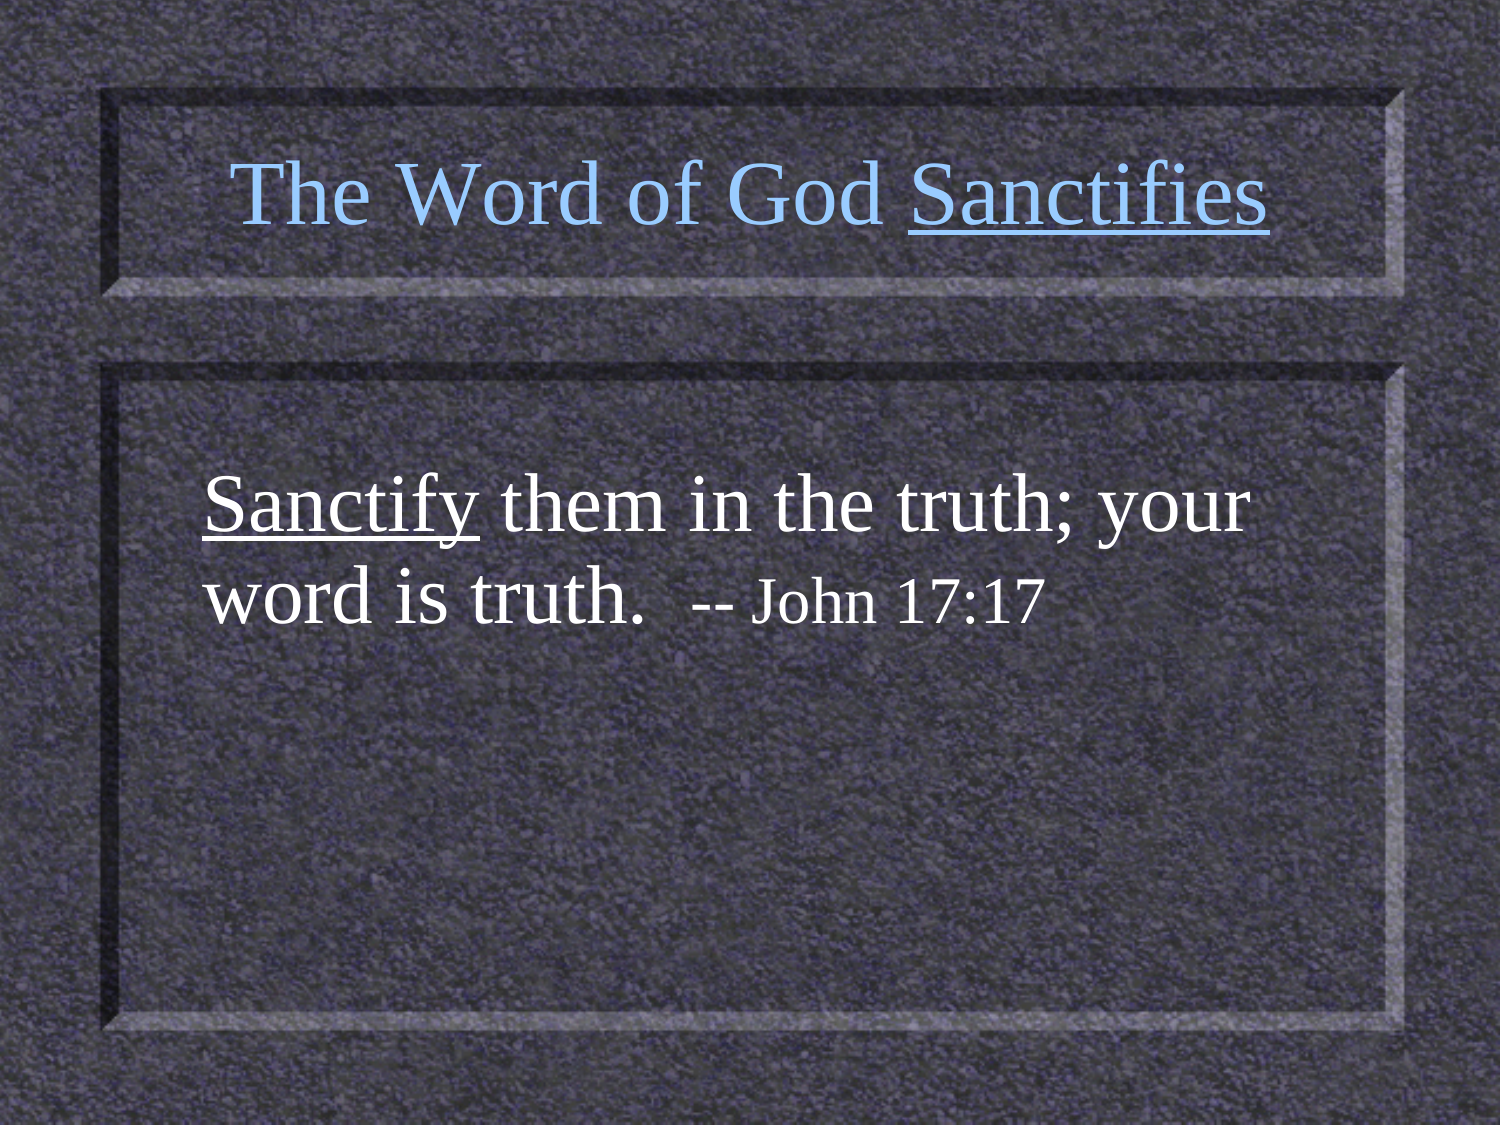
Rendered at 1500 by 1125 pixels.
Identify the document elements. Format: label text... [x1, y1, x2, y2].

picture [0, 0, 1500, 1125]
text_box Sanctify them in the truth; your word is truth. -- John 17:17 [187, 450, 1313, 650]
title The Word of God Sanctifies [150, 83, 1351, 304]
